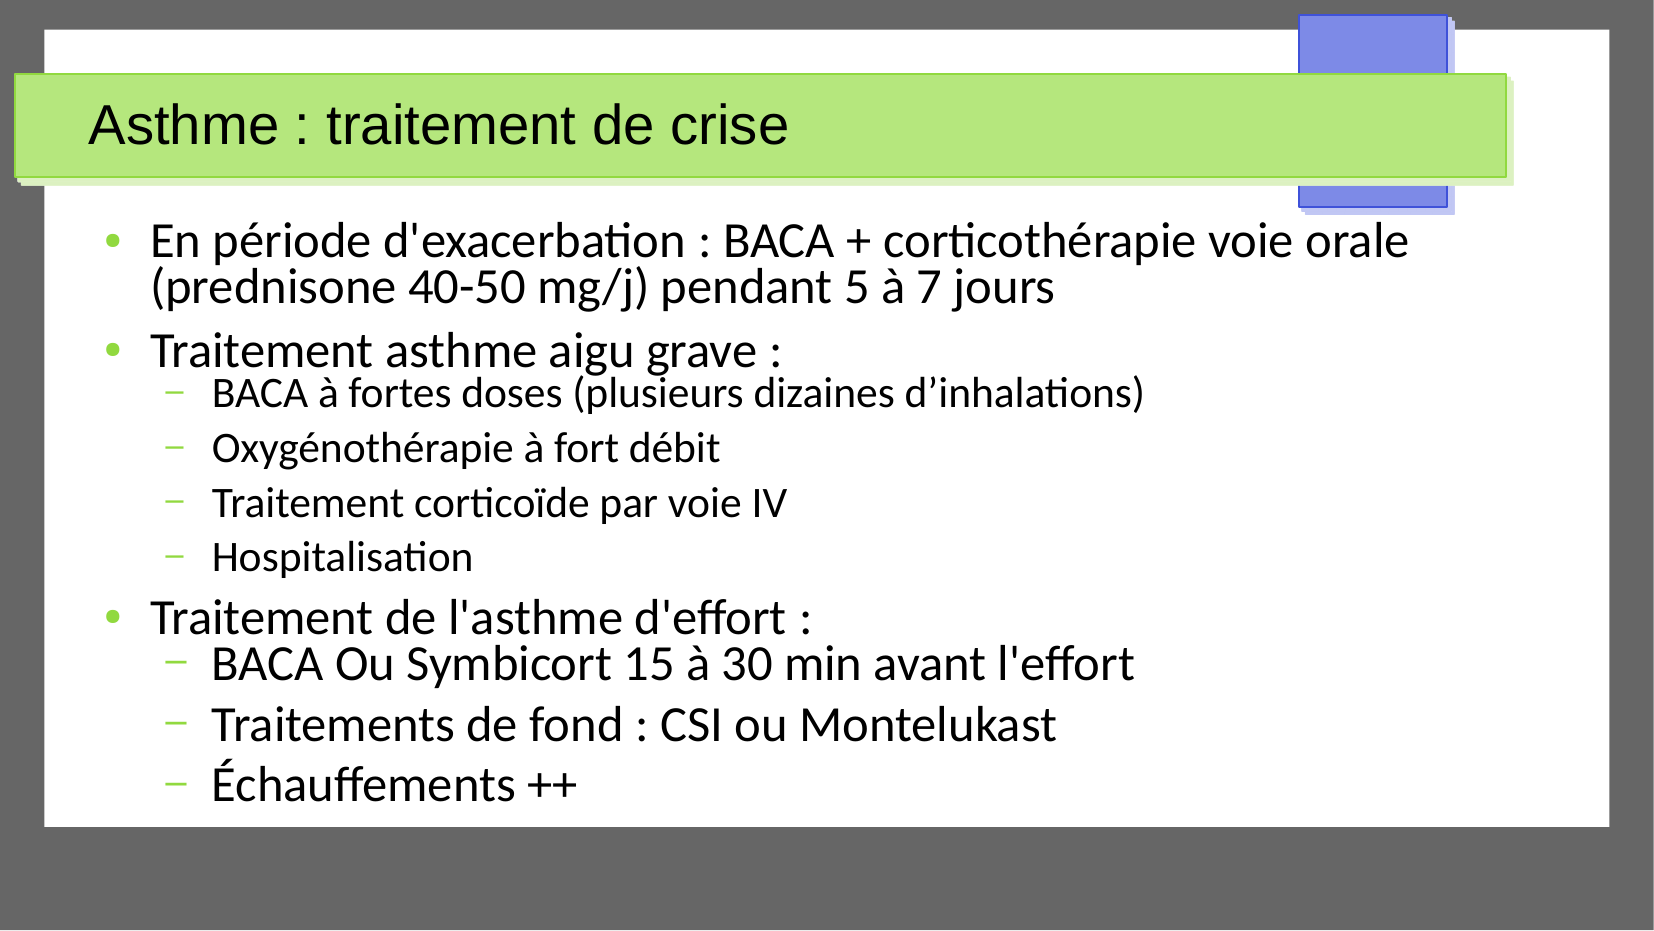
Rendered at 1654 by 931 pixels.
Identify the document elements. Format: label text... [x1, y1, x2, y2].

title Asthme : traitement de crise [88, 73, 1506, 178]
list En période d'exacerbation : BACA + corticothérapie voie orale (prednisone 40-50 mg/j) pendant 5 à 7 jours Traitement asthme aigu grave : BACA à fortes doses (plusieurs dizaines d’inhalations) Oxygénothérapie à fort débit Traitement corticoïde par voie IV Hospitalisation Traitement de l'asthme d'effort : BACA Ou Symbicort 15 à 30 min avant l'effort Traitements de fond : CSI ou Montelukast Échauffements ++ [88, 221, 1565, 813]
